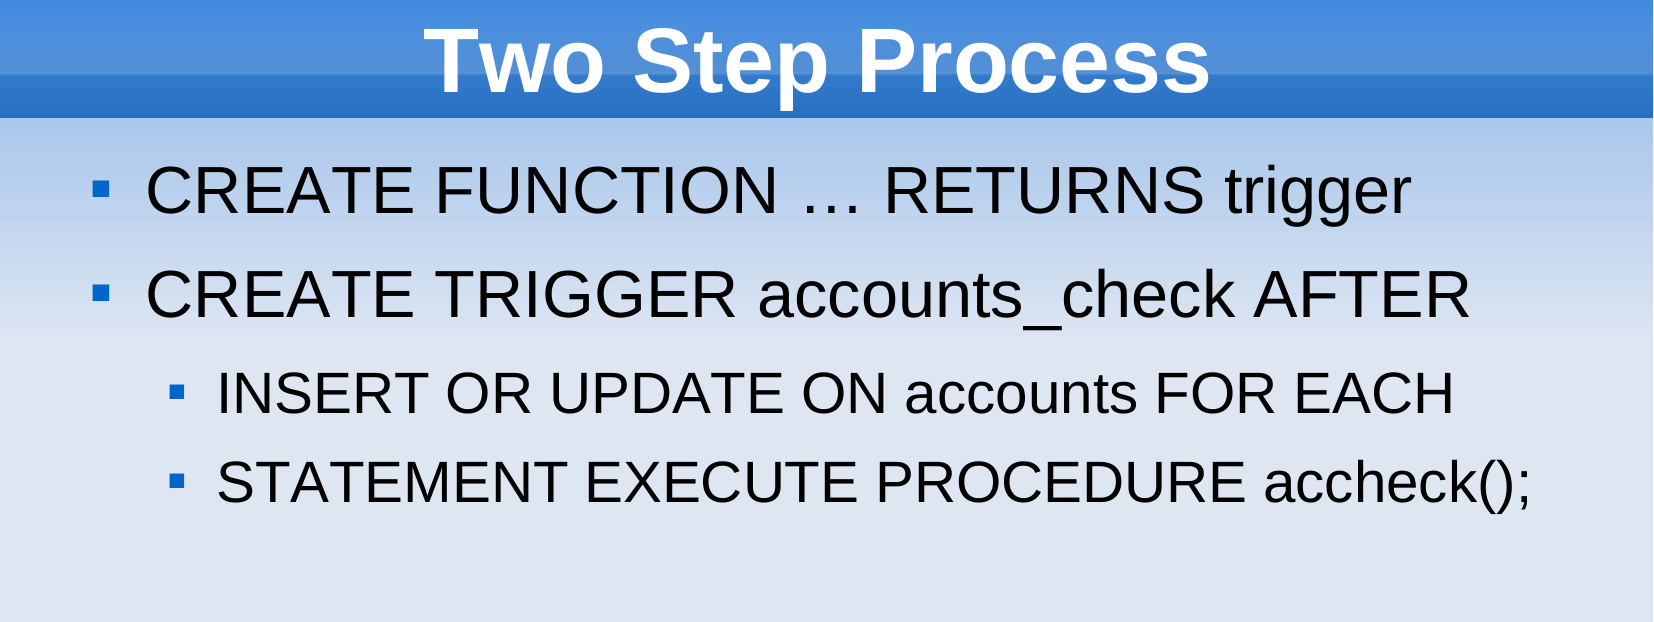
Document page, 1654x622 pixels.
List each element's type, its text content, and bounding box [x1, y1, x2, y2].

list CREATE FUNCTION … RETURNS trigger CREATE TRIGGER accounts_check AFTER INSERT OR UPDATE ON accounts FOR EACH STATEMENT EXECUTE PROCEDURE accheck(); [75, 152, 1563, 548]
picture [0, 0, 1654, 622]
title Two Step Process [75, 1, 1563, 120]
